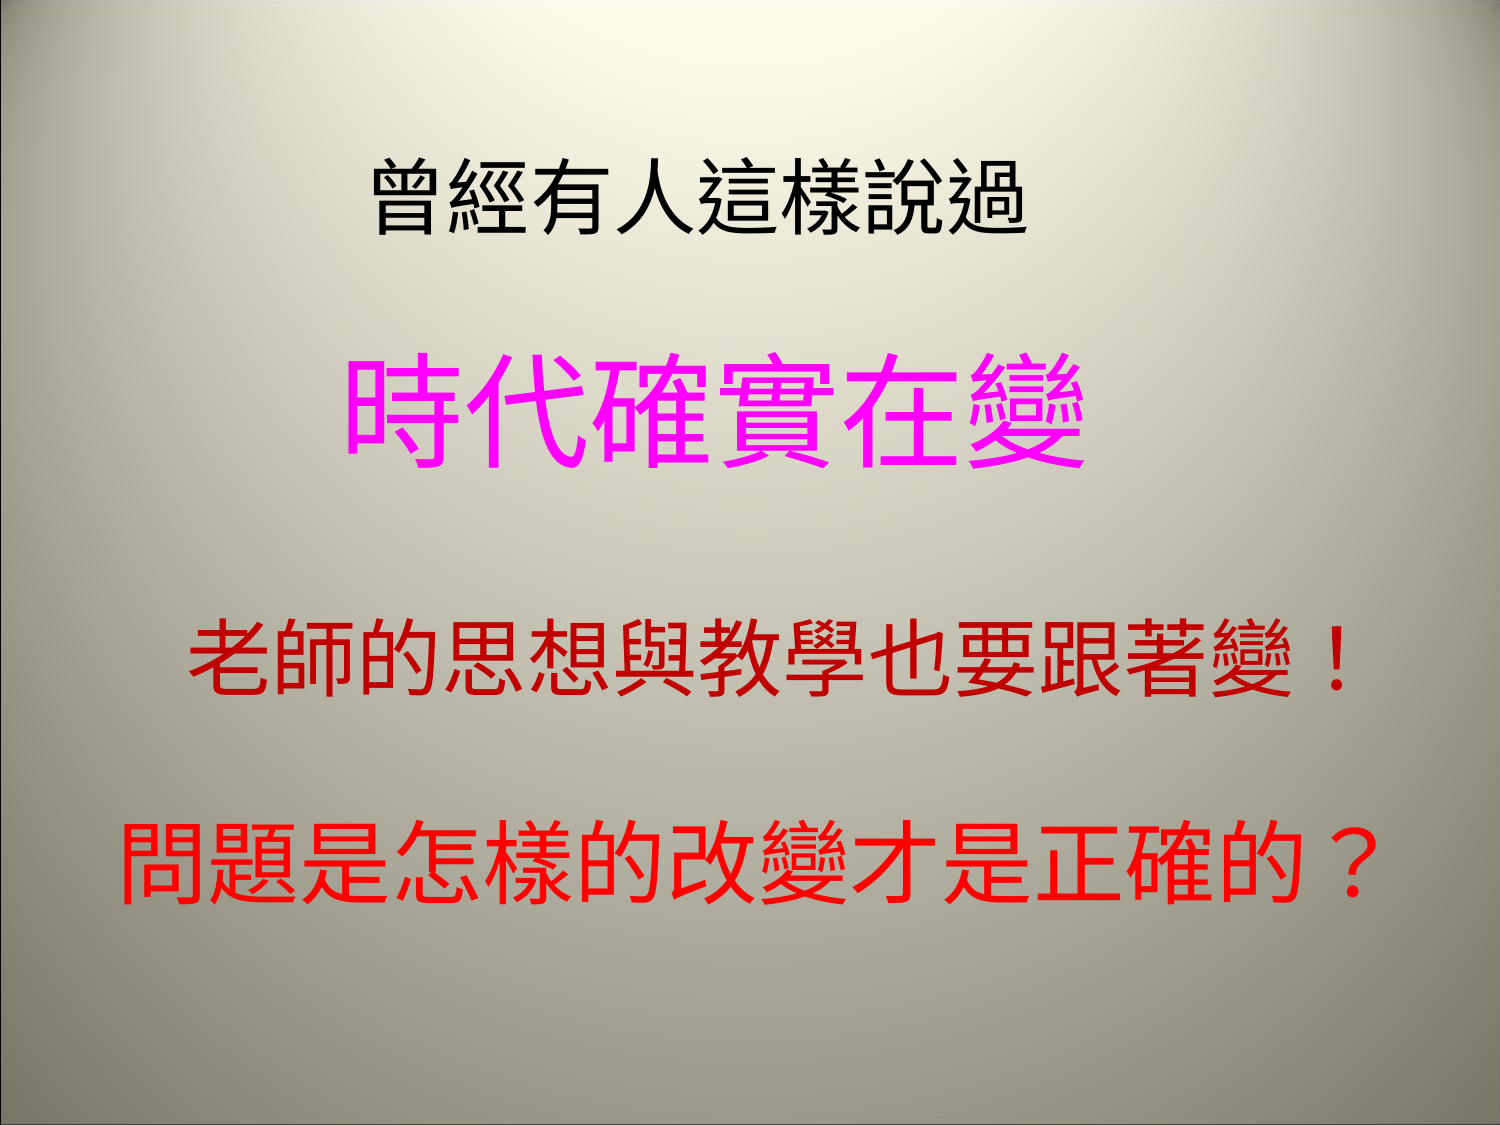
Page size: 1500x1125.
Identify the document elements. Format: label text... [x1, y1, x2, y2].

text_box 曾經有人這樣說過 [289, 137, 1105, 254]
title 時代確實在變 [289, 314, 1140, 502]
list 老師的思想與教學也要跟著變！ [90, 597, 1424, 717]
text_box 問題是怎樣的改變才是正確的？ [101, 799, 1416, 924]
